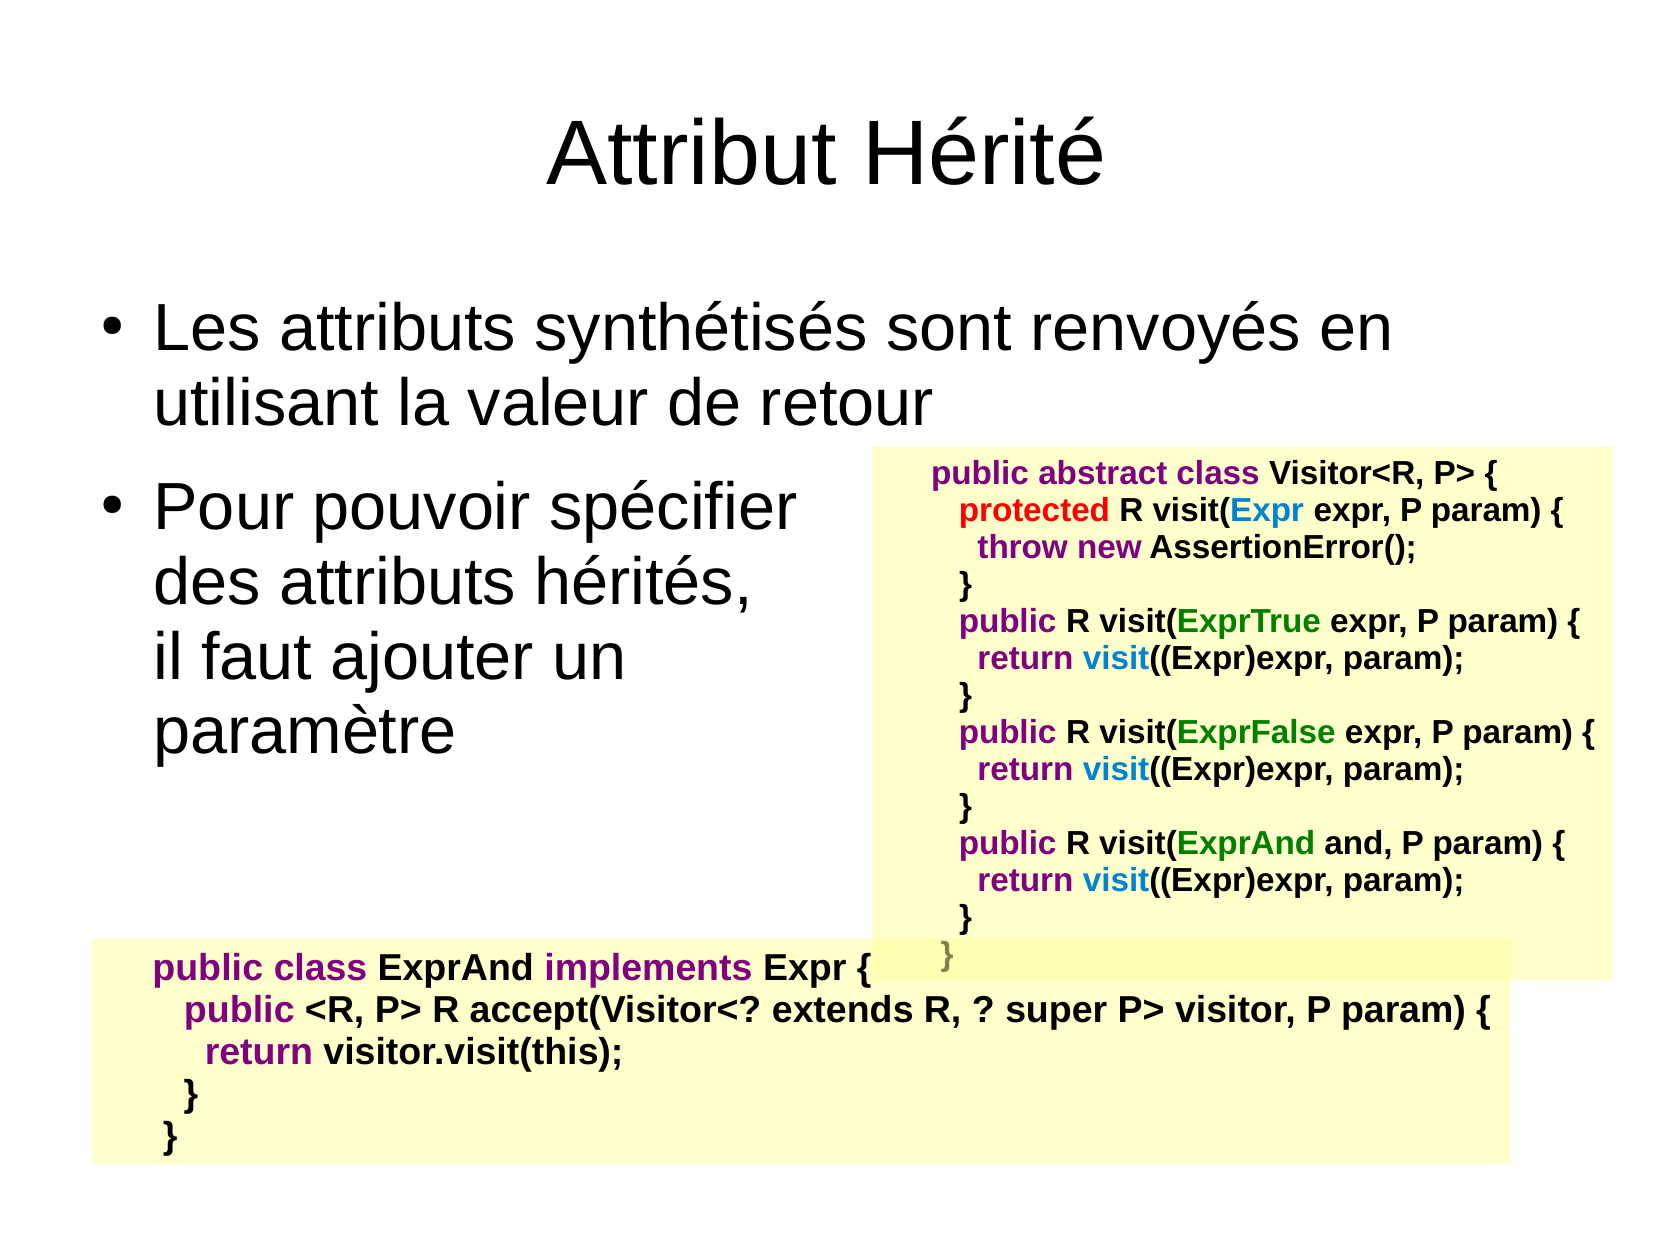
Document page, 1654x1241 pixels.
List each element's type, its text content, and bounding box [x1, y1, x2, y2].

text_box public class ExprAnd implements Expr { public <R, P> R accept(Visitor<? extends R, ? super P> visitor, P param) { return visitor.visit(this); } } [91, 938, 1511, 1164]
list Les attributs synthétisés sont renvoyés en utilisant la valeur de retour Pour pouvoir spécifier des attributs hérités, il faut ajouter un paramètre [82, 290, 1571, 769]
text_box public abstract class Visitor<R, P> { protected R visit(Expr expr, P param) { throw new AssertionError(); } public R visit(ExprTrue expr, P param) { return visit((Expr)expr, param); } public R visit(ExprFalse expr, P param) { return visit((Expr)expr, param); } public R visit(ExprAnd and, P param) { return visit((Expr)expr, param); } } [871, 447, 1613, 981]
title Attribut Hérité [82, 56, 1571, 250]
